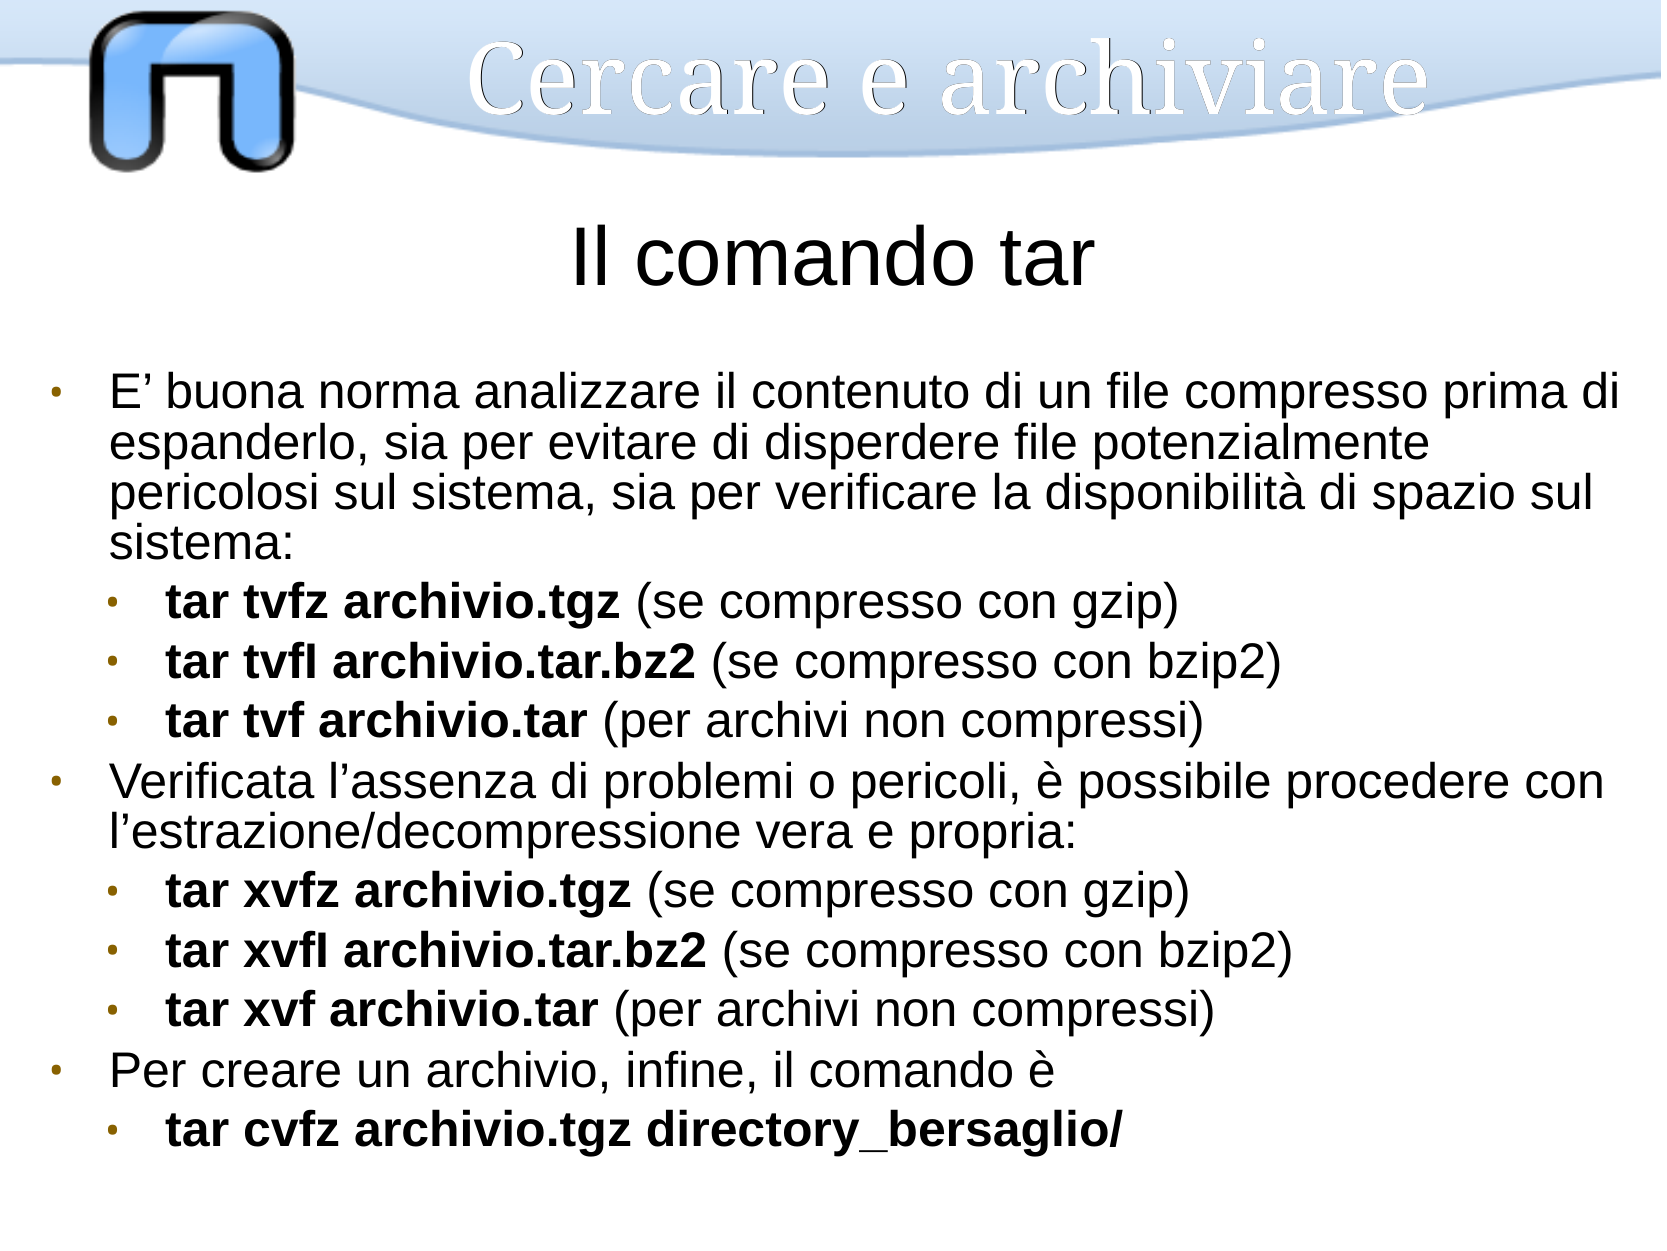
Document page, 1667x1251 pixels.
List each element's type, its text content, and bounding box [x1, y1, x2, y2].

title Il comando tar [125, 194, 1542, 320]
list E’ buona norma analizzare il contenuto di un file compresso prima di espanderlo, sia per evitare di disperdere file potenzialmente pericolosi sul sistema, sia per verificare la disponibilità di spazio sul sistema: tar tvfz archivio.tgz (se compresso con gzip) tar tvfI archivio.tar.bz2 (se compresso con bzip2) tar tvf archivio.tar (per archivi non compressi) Verificata l’assenza di problemi o pericoli, è possibile procedere con l’estrazione/decompressione vera e propria: tar xvfz archivio.tgz (se compresso con gzip) tar xvfI archivio.tar.bz2 (se compresso con bzip2) tar xvf archivio.tar (per archivi non compressi) Per creare un archivio, infine, il comando è tar cvfz archivio.tgz directory_bersaglio/ [0, 361, 1650, 1232]
picture [0, 0, 1667, 1251]
text_box Cercare e archiviare [449, 0, 1553, 167]
